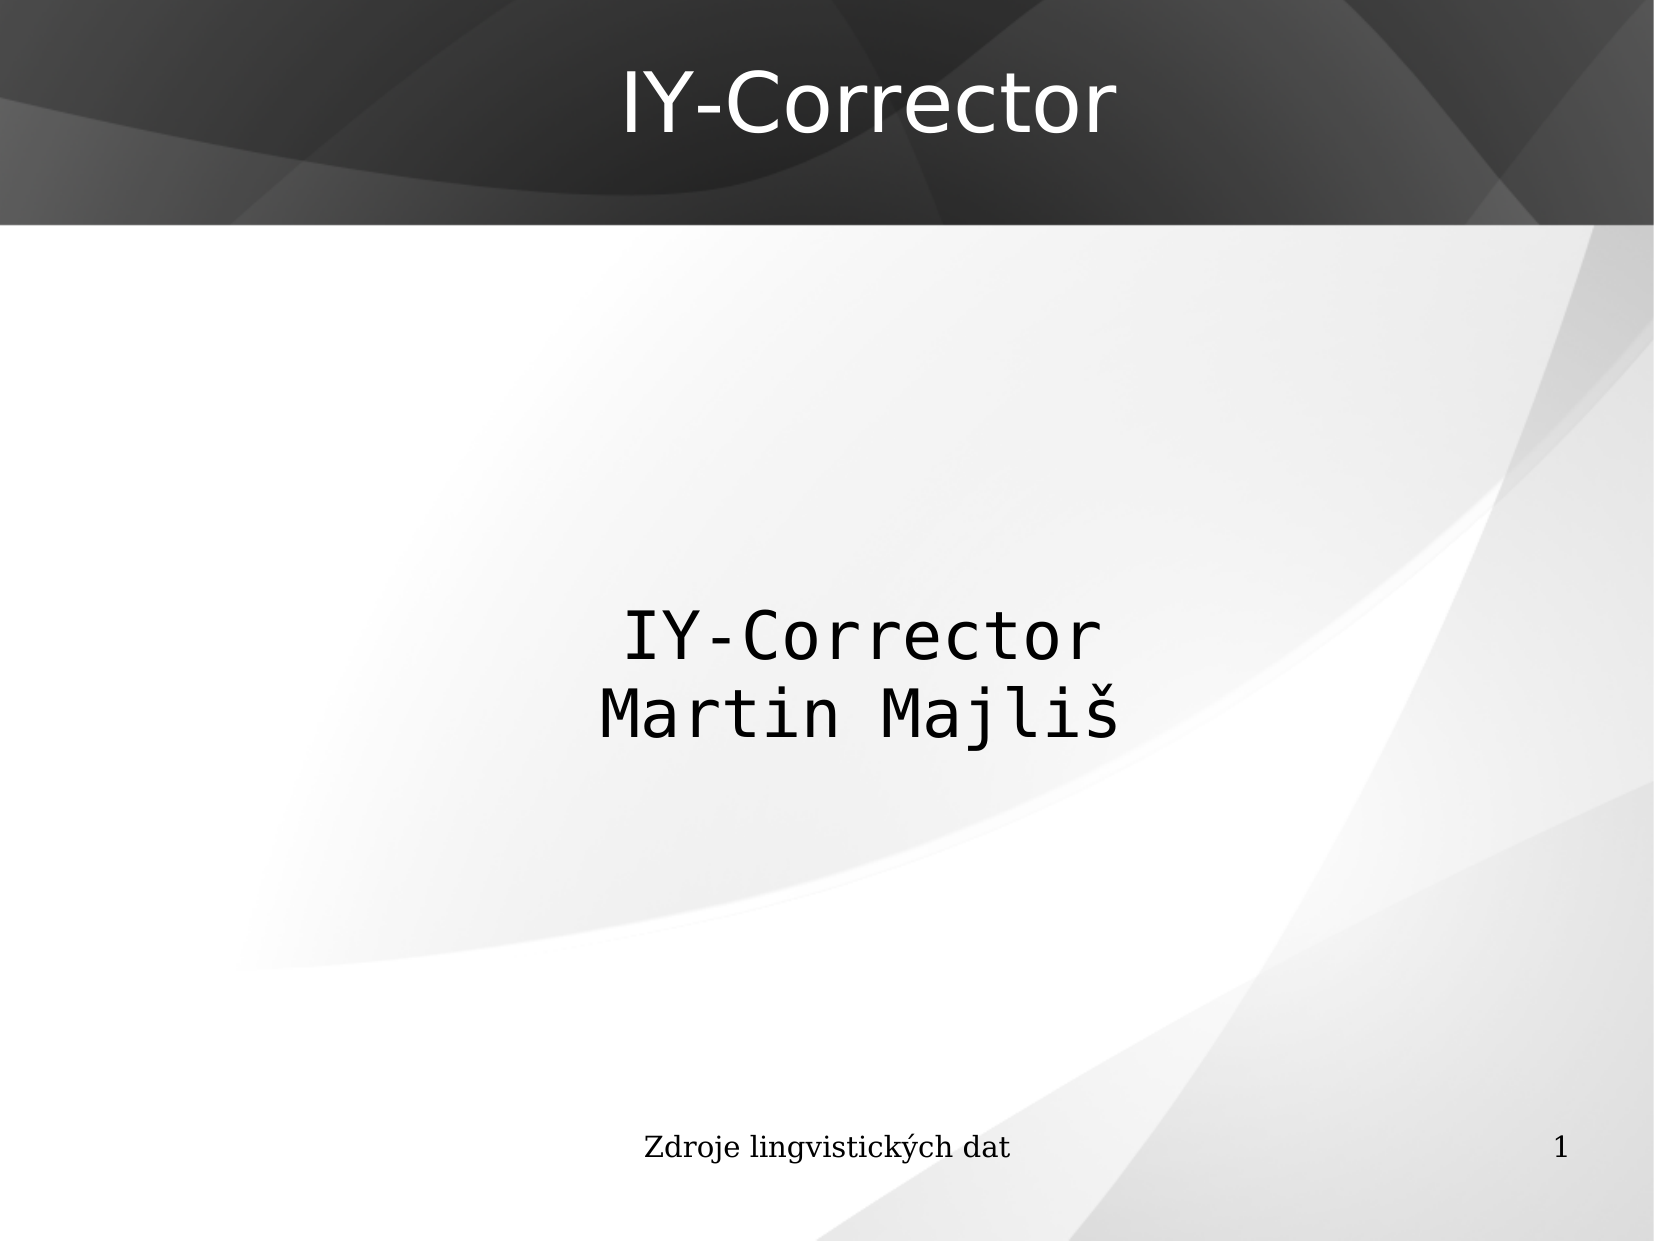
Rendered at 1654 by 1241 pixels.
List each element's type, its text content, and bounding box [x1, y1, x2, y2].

picture [0, 0, 1654, 1241]
title IY-Corrector [124, 0, 1613, 208]
subtitle IY-Corrector Martin Majliš [187, 337, 1538, 1013]
